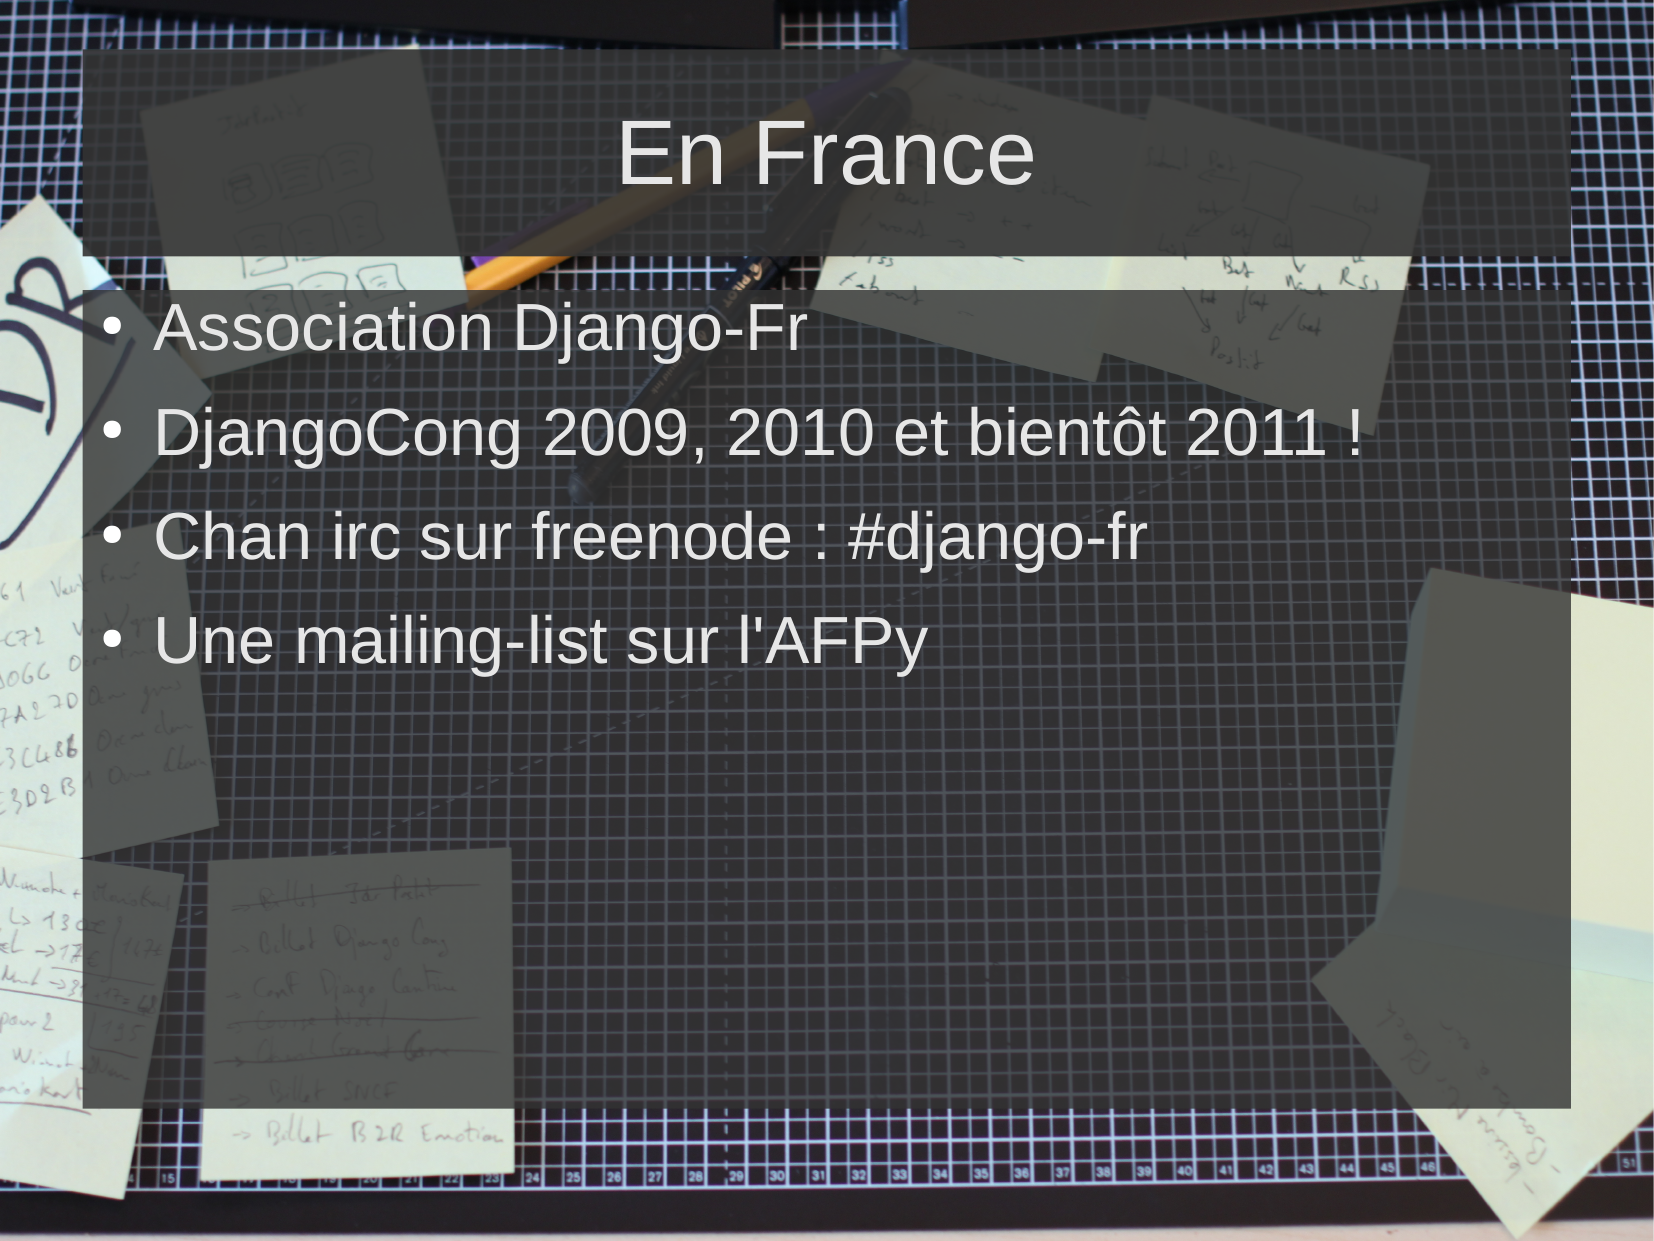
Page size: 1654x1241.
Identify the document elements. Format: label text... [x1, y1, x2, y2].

title En France [82, 49, 1571, 257]
picture [0, 0, 1654, 1241]
list Association Django-Fr DjangoCong 2009, 2010 et bientôt 2011 ! Chan irc sur freenode : #django-fr Une mailing-list sur l'AFPy [82, 290, 1571, 1109]
